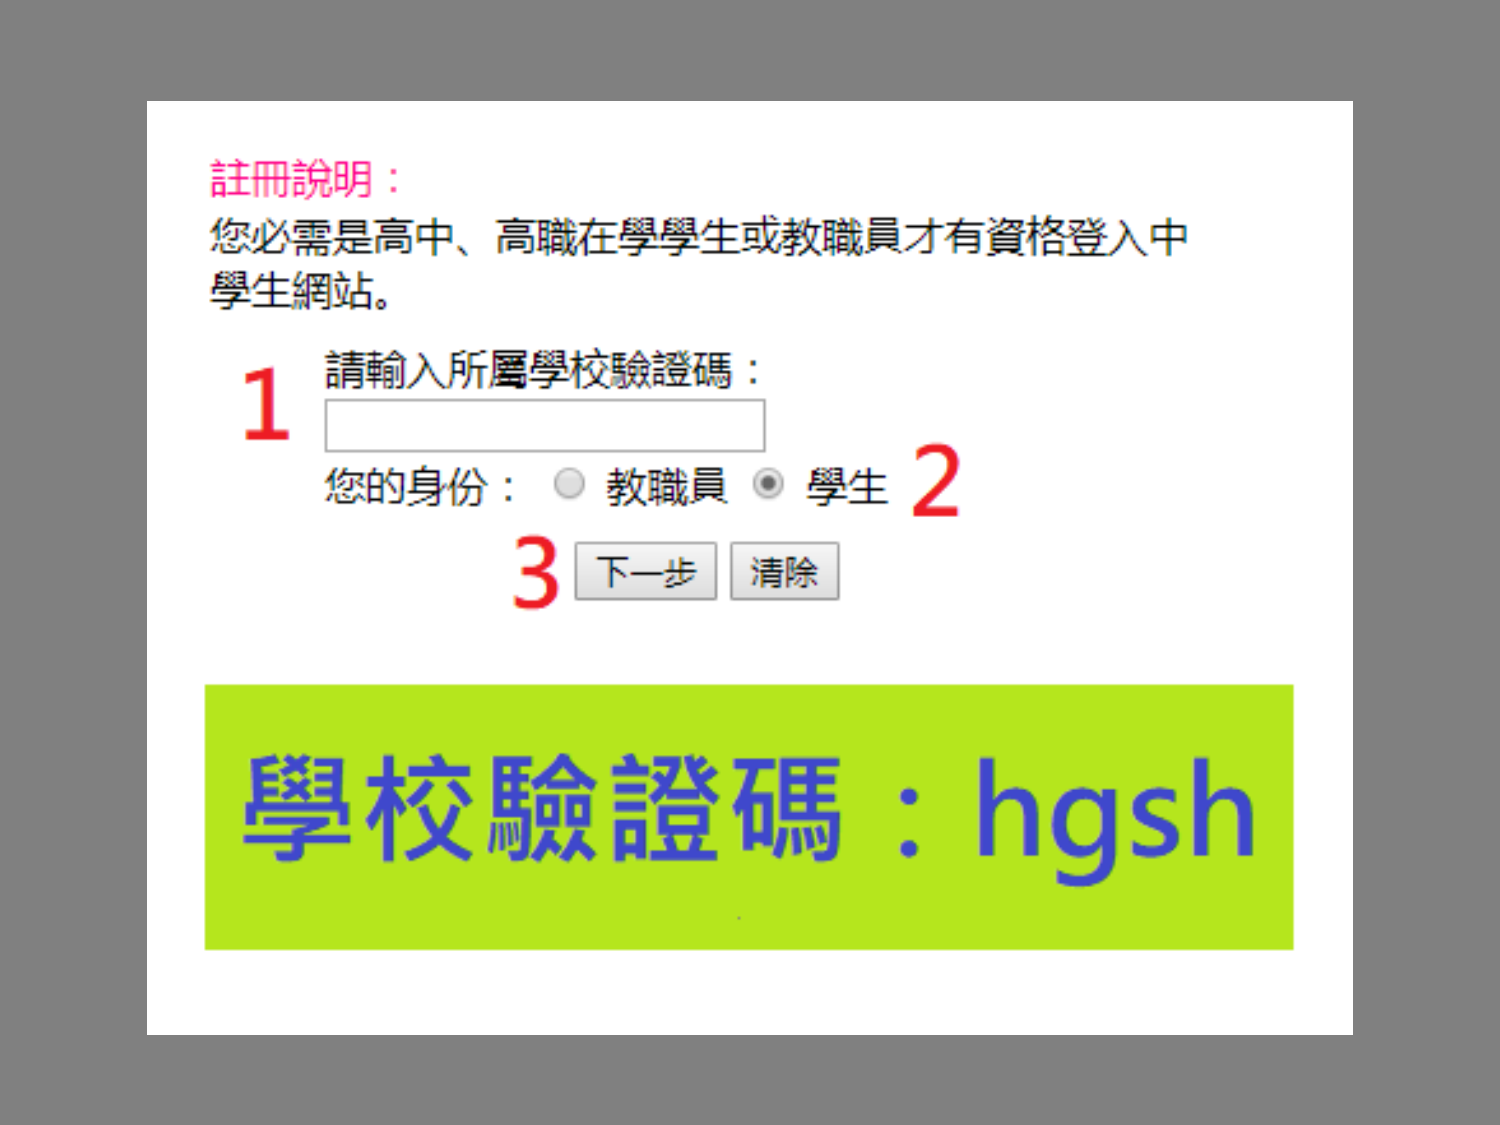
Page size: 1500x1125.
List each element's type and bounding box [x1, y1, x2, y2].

picture [147, 101, 1353, 1035]
